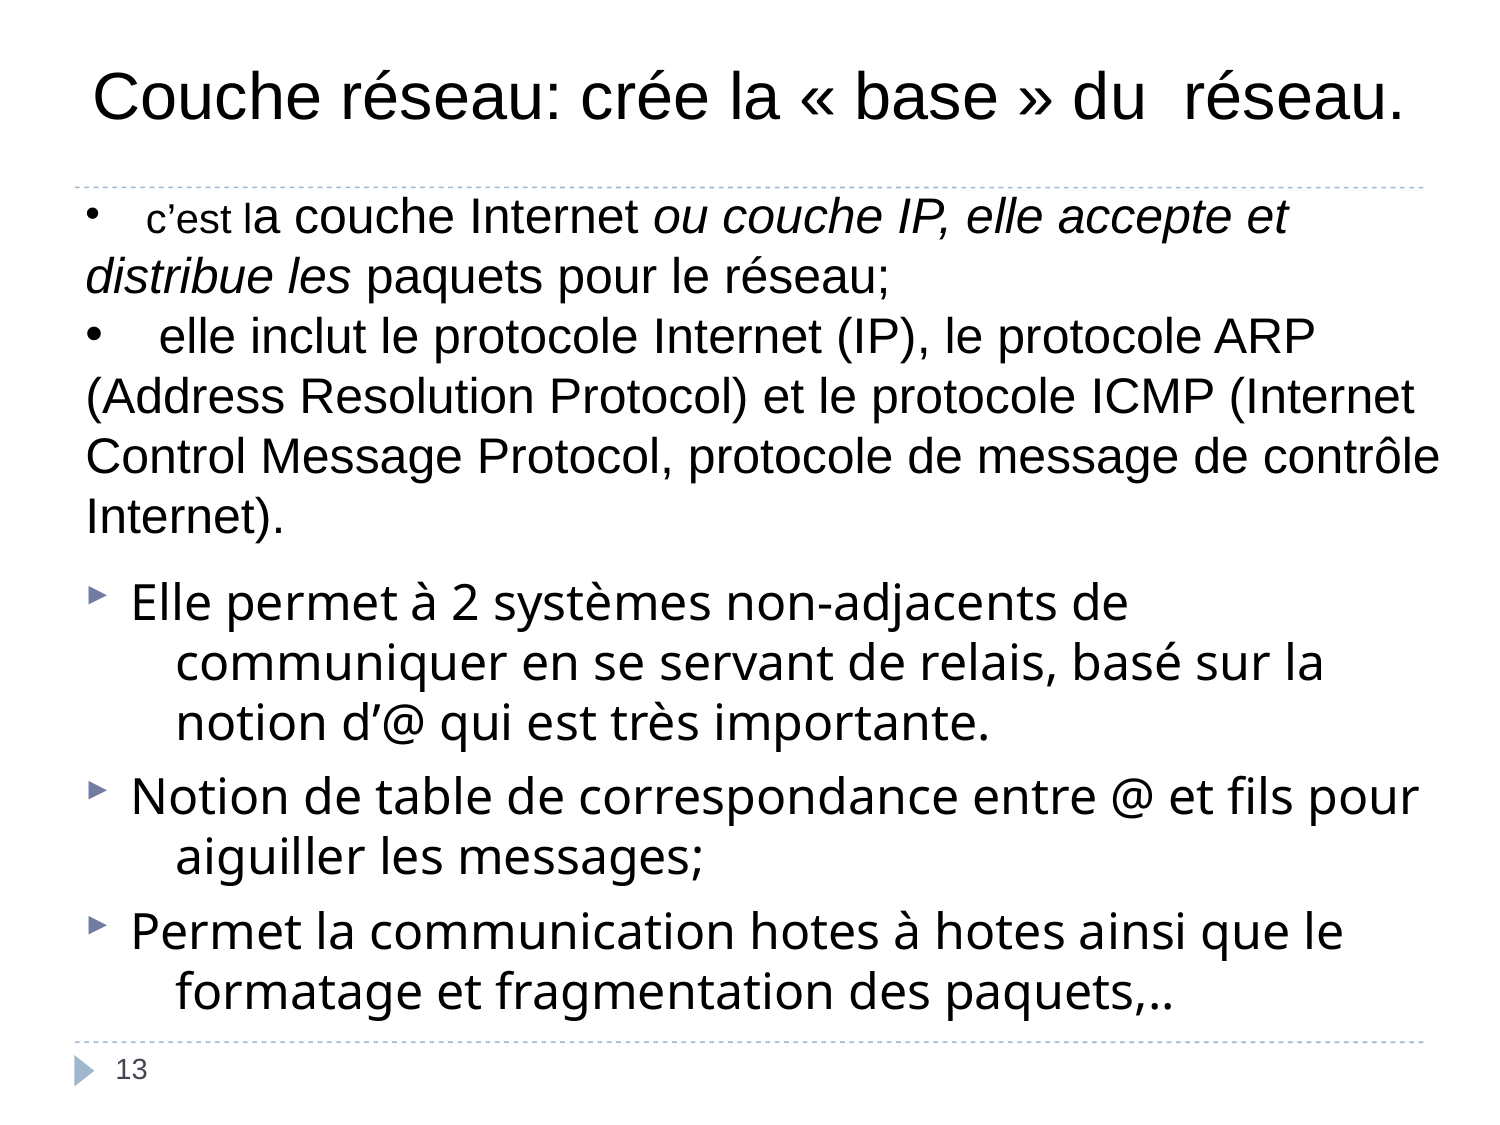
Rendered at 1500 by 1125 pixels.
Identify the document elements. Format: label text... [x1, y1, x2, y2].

text_box 13 [100, 1055, 426, 1103]
text_box Couche réseau: crée la « base » du réseau. [0, 45, 1500, 129]
text_box c’est la couche Internet ou couche IP, elle accepte et distribue les paquets pour le réseau; elle inclut le protocole Internet (IP), le protocole ARP (Address Resolution Protocol) et le protocole ICMP (Internet Control Message Protocol, protocole de message de contrôle Internet). [70, 176, 1465, 551]
list Elle permet à 2 systèmes non-adjacents de communiquer en se servant de relais, basé sur la notion d’@ qui est très importante. Notion de table de correspondance entre @ et fils pour aiguiller les messages; Permet la communication hotes à hotes ainsi que le formatage et fragmentation des paquets,.. [70, 562, 1454, 1055]
